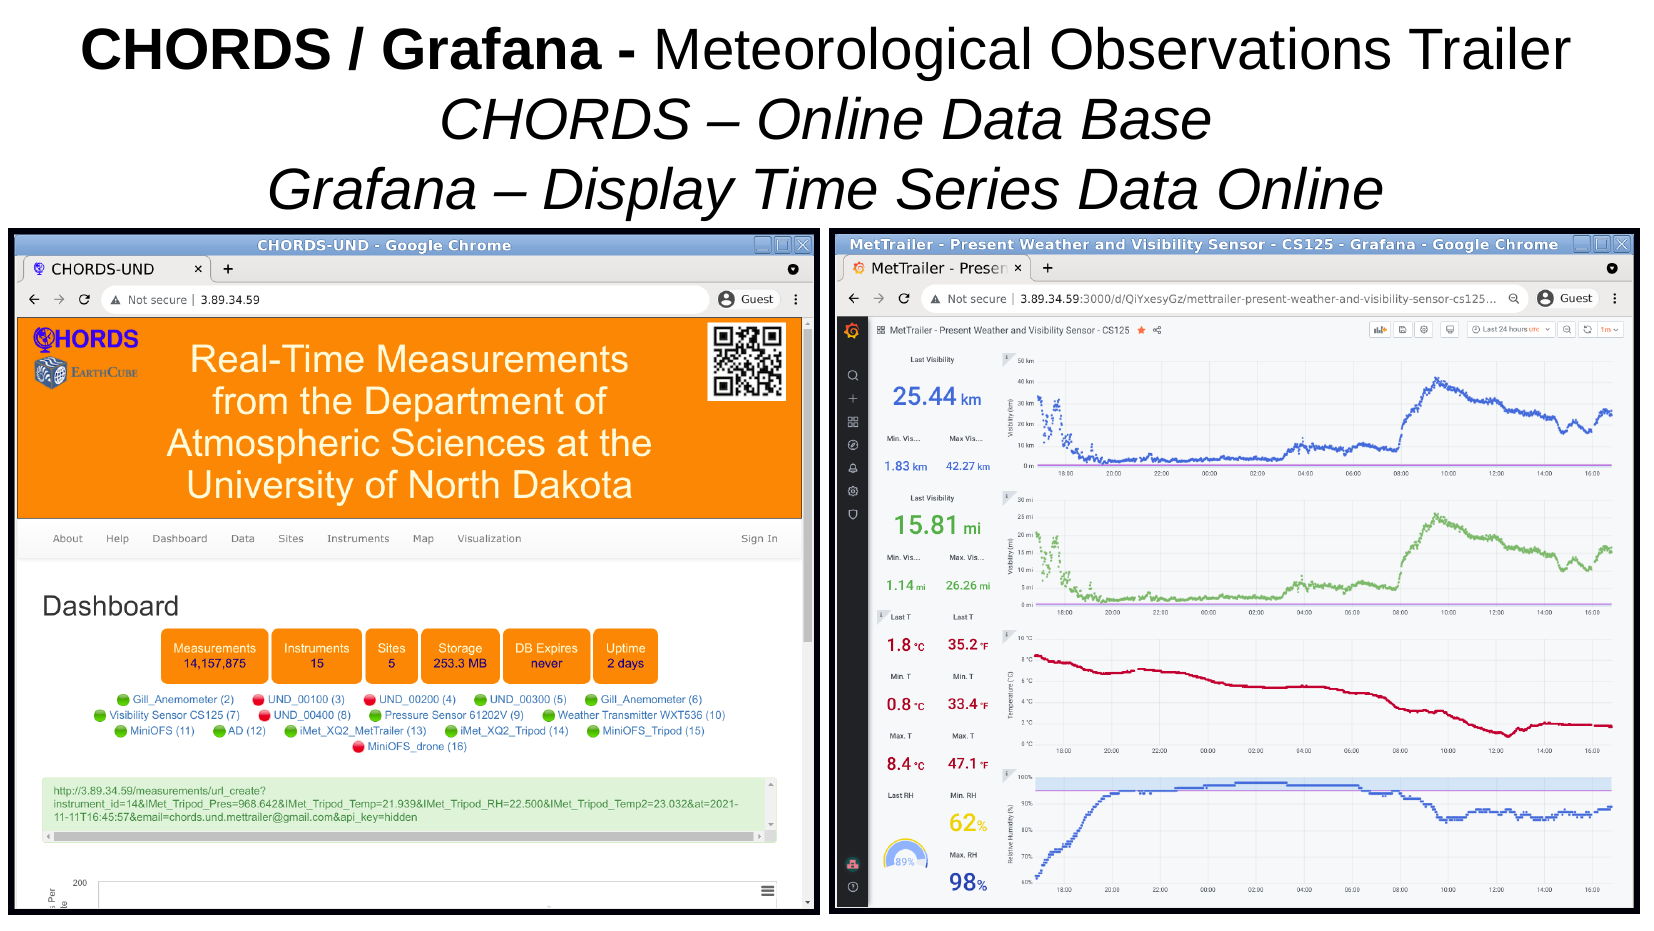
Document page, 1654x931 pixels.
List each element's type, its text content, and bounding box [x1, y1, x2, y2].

picture [834, 233, 1634, 909]
picture [14, 234, 815, 910]
text_box CHORDS / Grafana - Meteorological Observations Trailer CHORDS – Online Data Base Grafana – Display Time Series Data Online [0, 7, 1654, 226]
